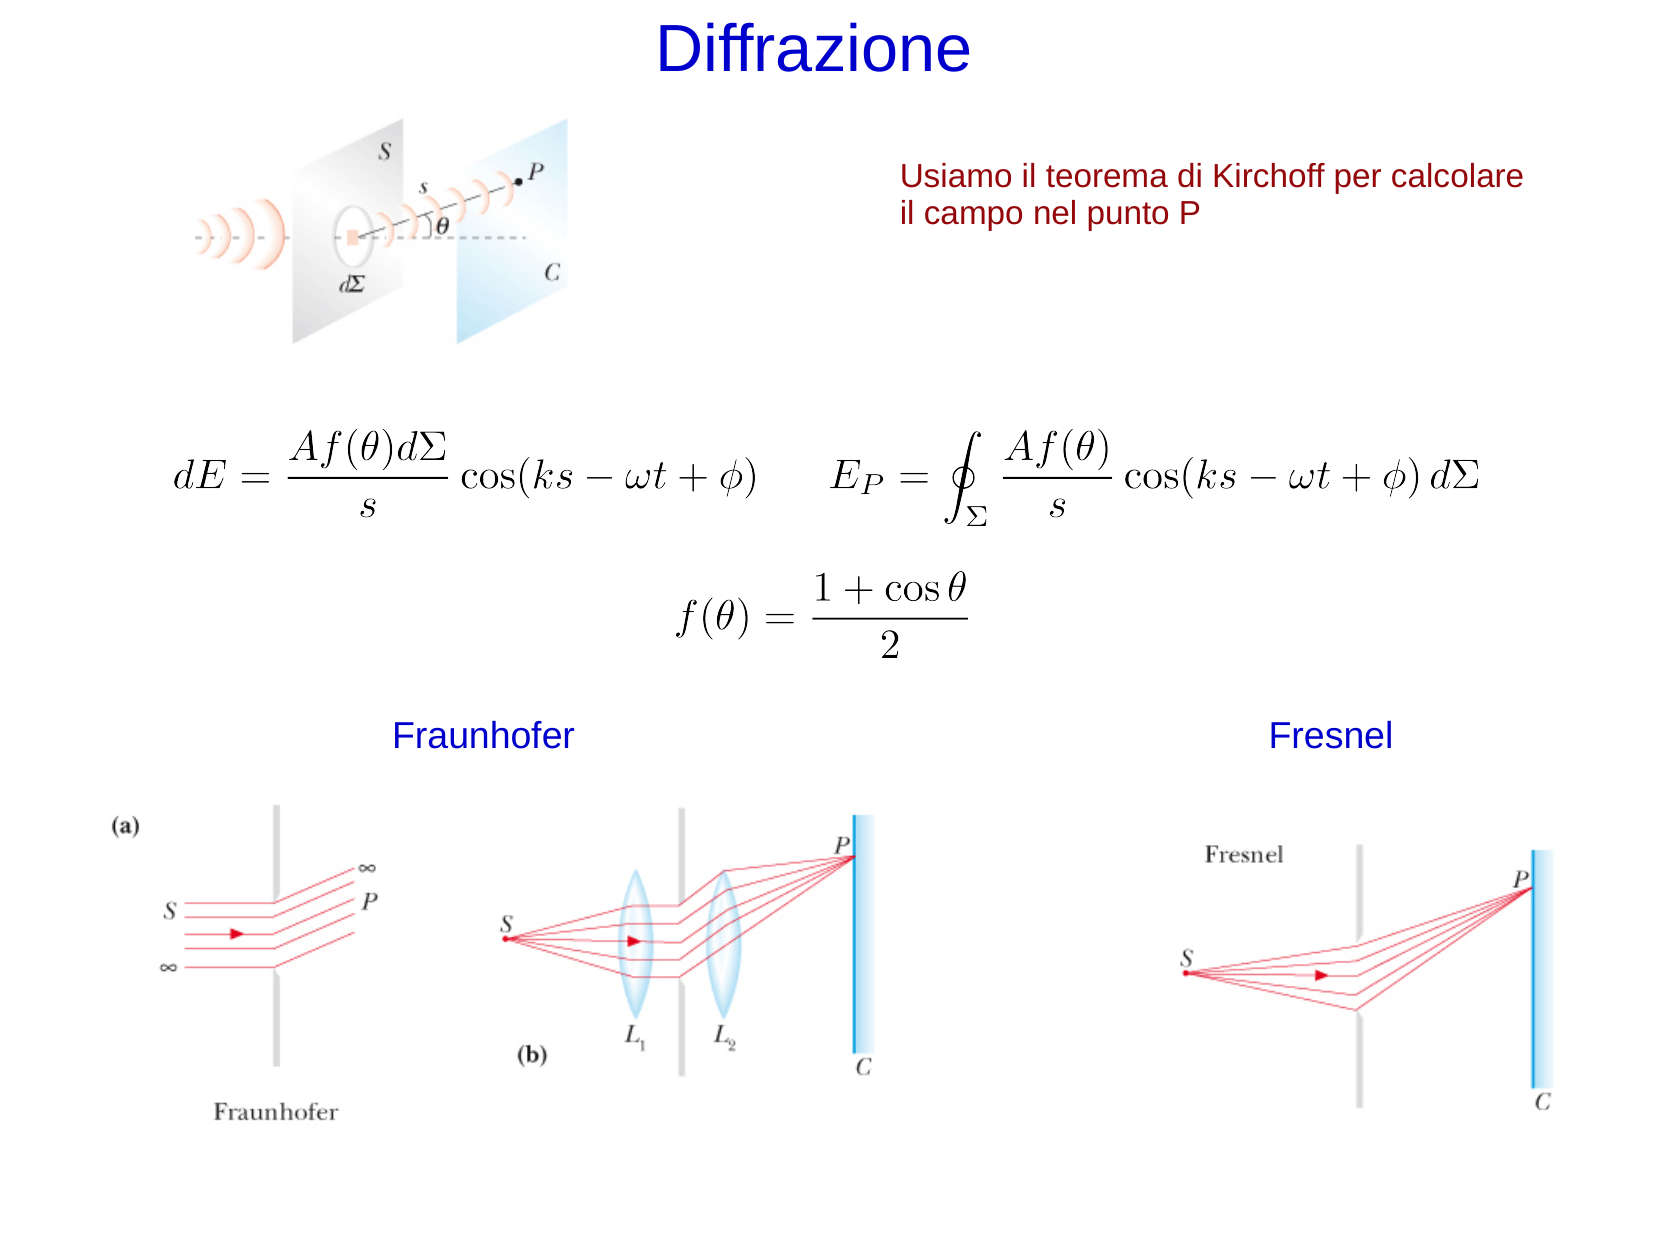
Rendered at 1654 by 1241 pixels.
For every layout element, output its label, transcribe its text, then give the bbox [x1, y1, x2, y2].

text_box Usiamo il teorema di Kirchoff per calcolare il campo nel punto P [885, 150, 1546, 239]
picture [676, 569, 969, 658]
picture [174, 427, 1479, 526]
picture [172, 108, 590, 354]
text_box Fresnel [1253, 707, 1411, 765]
text_box Fraunhofer [377, 707, 601, 765]
picture [1137, 772, 1586, 1129]
picture [465, 798, 895, 1091]
picture [56, 768, 451, 1139]
text_box Diffrazione [640, 3, 1014, 93]
